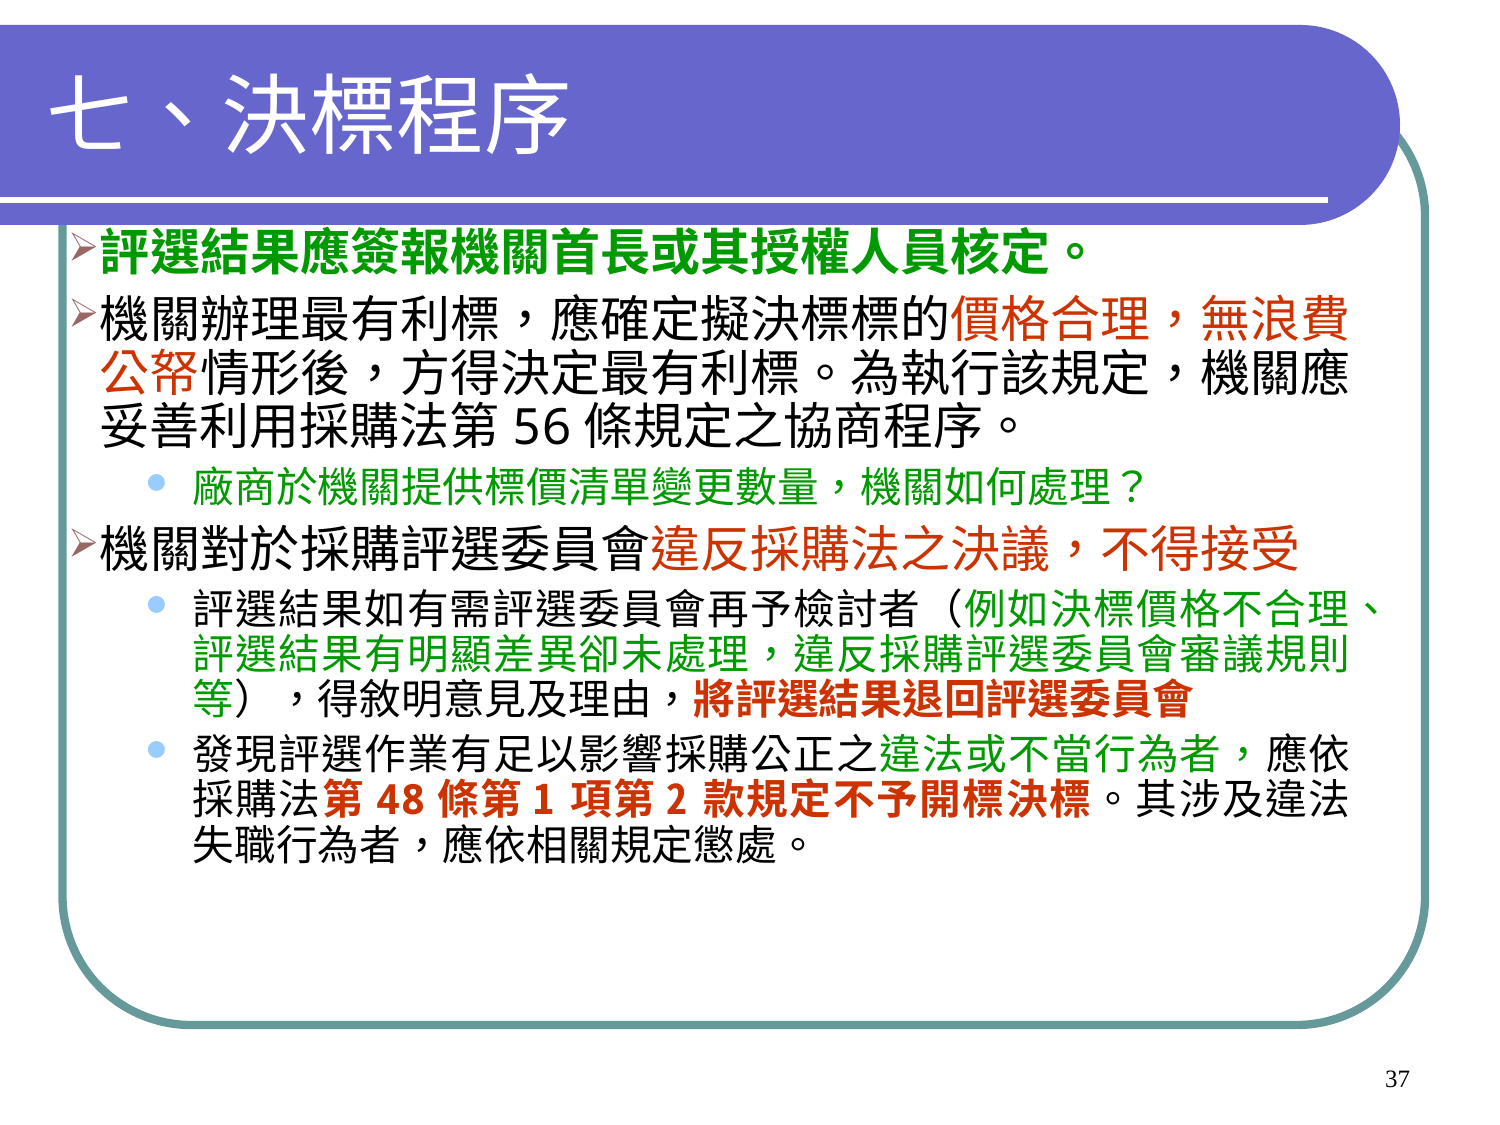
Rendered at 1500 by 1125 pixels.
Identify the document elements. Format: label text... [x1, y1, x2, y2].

text_box <編號> [1074, 1025, 1426, 1101]
title 七、決標程序 [31, 37, 1347, 188]
list 評選結果應簽報機關首長或其授權人員核定。 機關辦理最有利標，應確定擬決標標的價格合理，無浪費公帑情形後，方得決定最有利標。為執行該規定，機關應妥善利用採購法第56條規定之協商程序。 廠商於機關提供標價清單變更數量，機關如何處理？ 機關對於採購評選委員會違反採購法之決議，不得接受 評選結果如有需評選委員會再予檢討者（例如決標價格不合理、評選結果有明顯差異卻未處理，違反採購評選委員會審議規則等），得敘明意見及理由，將評選結果退回評選委員會 發現評選作業有足以影響採購公正之違法或不當行為者，應依採購法第48條第1項第2款規定不予開標決標。其涉及違法失職行為者，應依相關規定懲處。 [53, 220, 1366, 1046]
